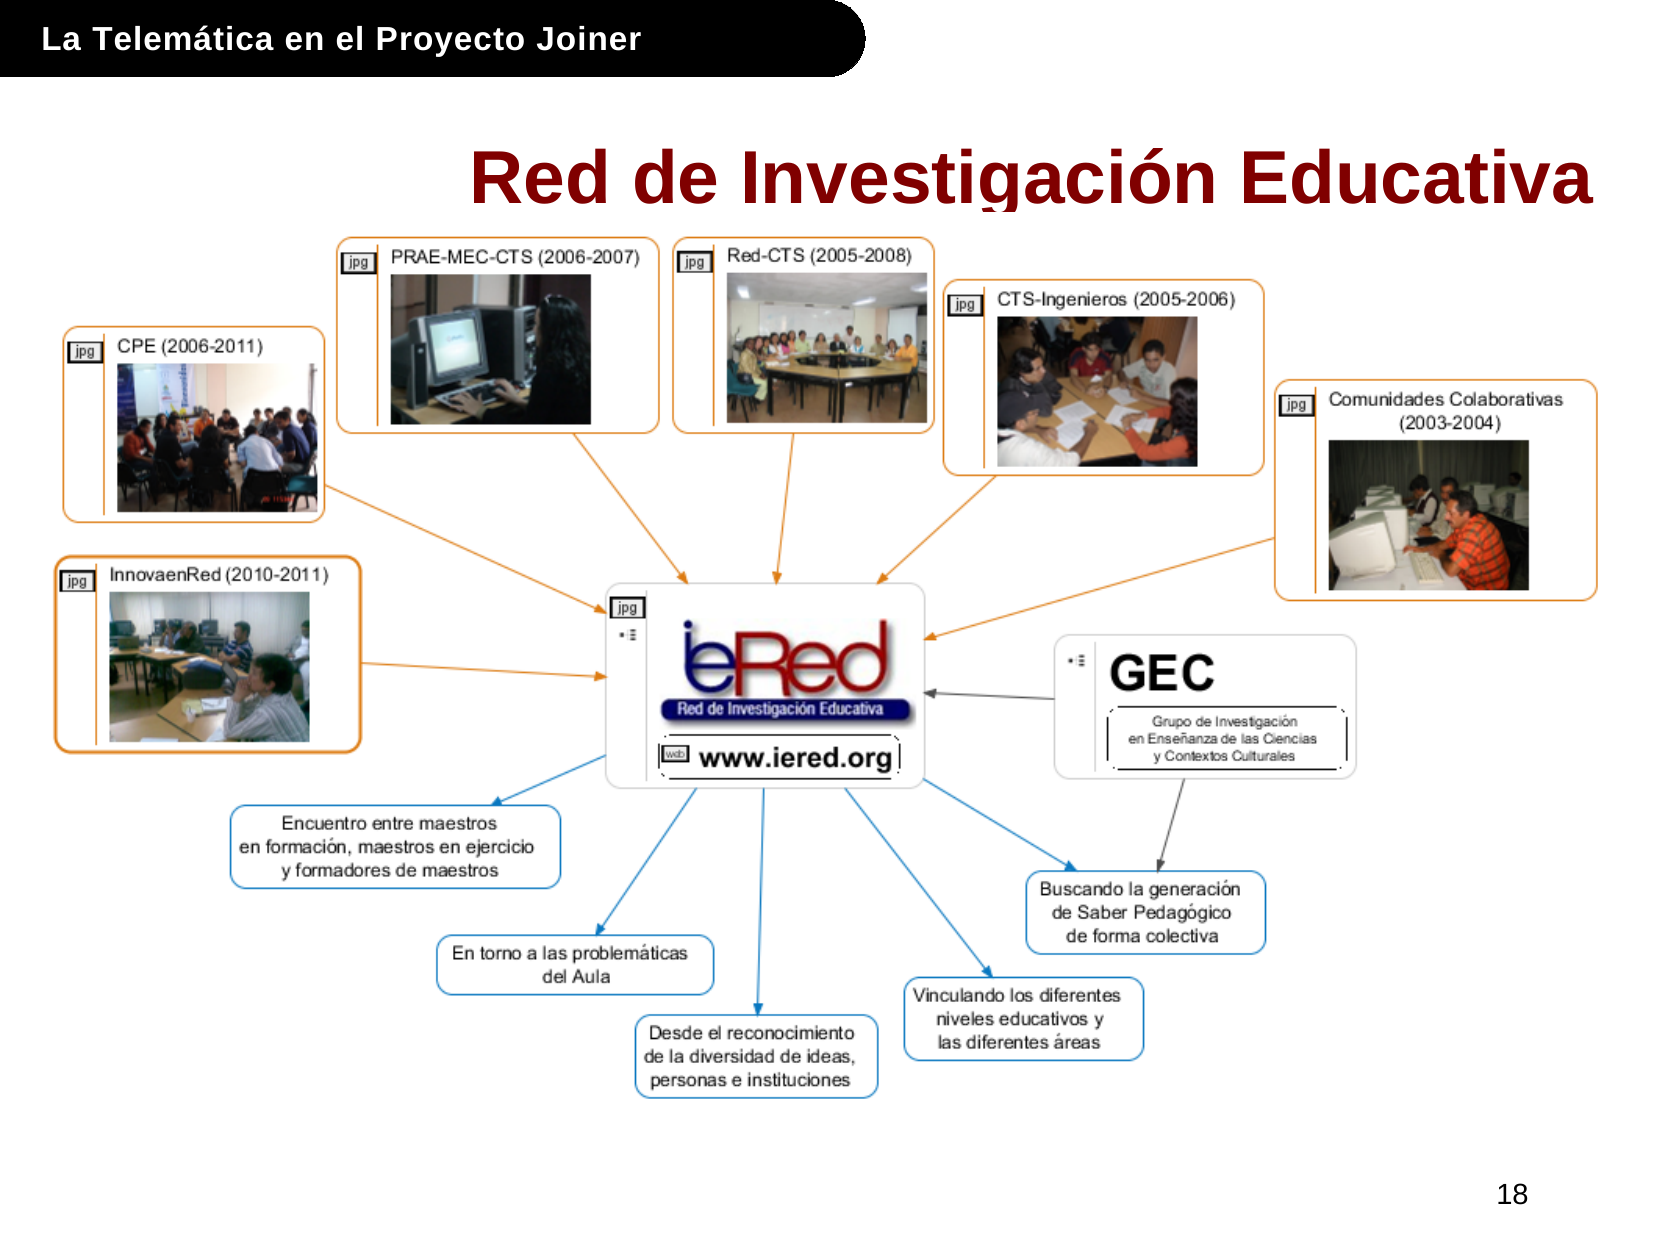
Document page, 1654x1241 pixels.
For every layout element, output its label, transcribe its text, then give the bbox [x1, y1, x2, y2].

picture [30, 212, 1623, 1124]
title Red de Investigación Educativa [118, 118, 1595, 212]
